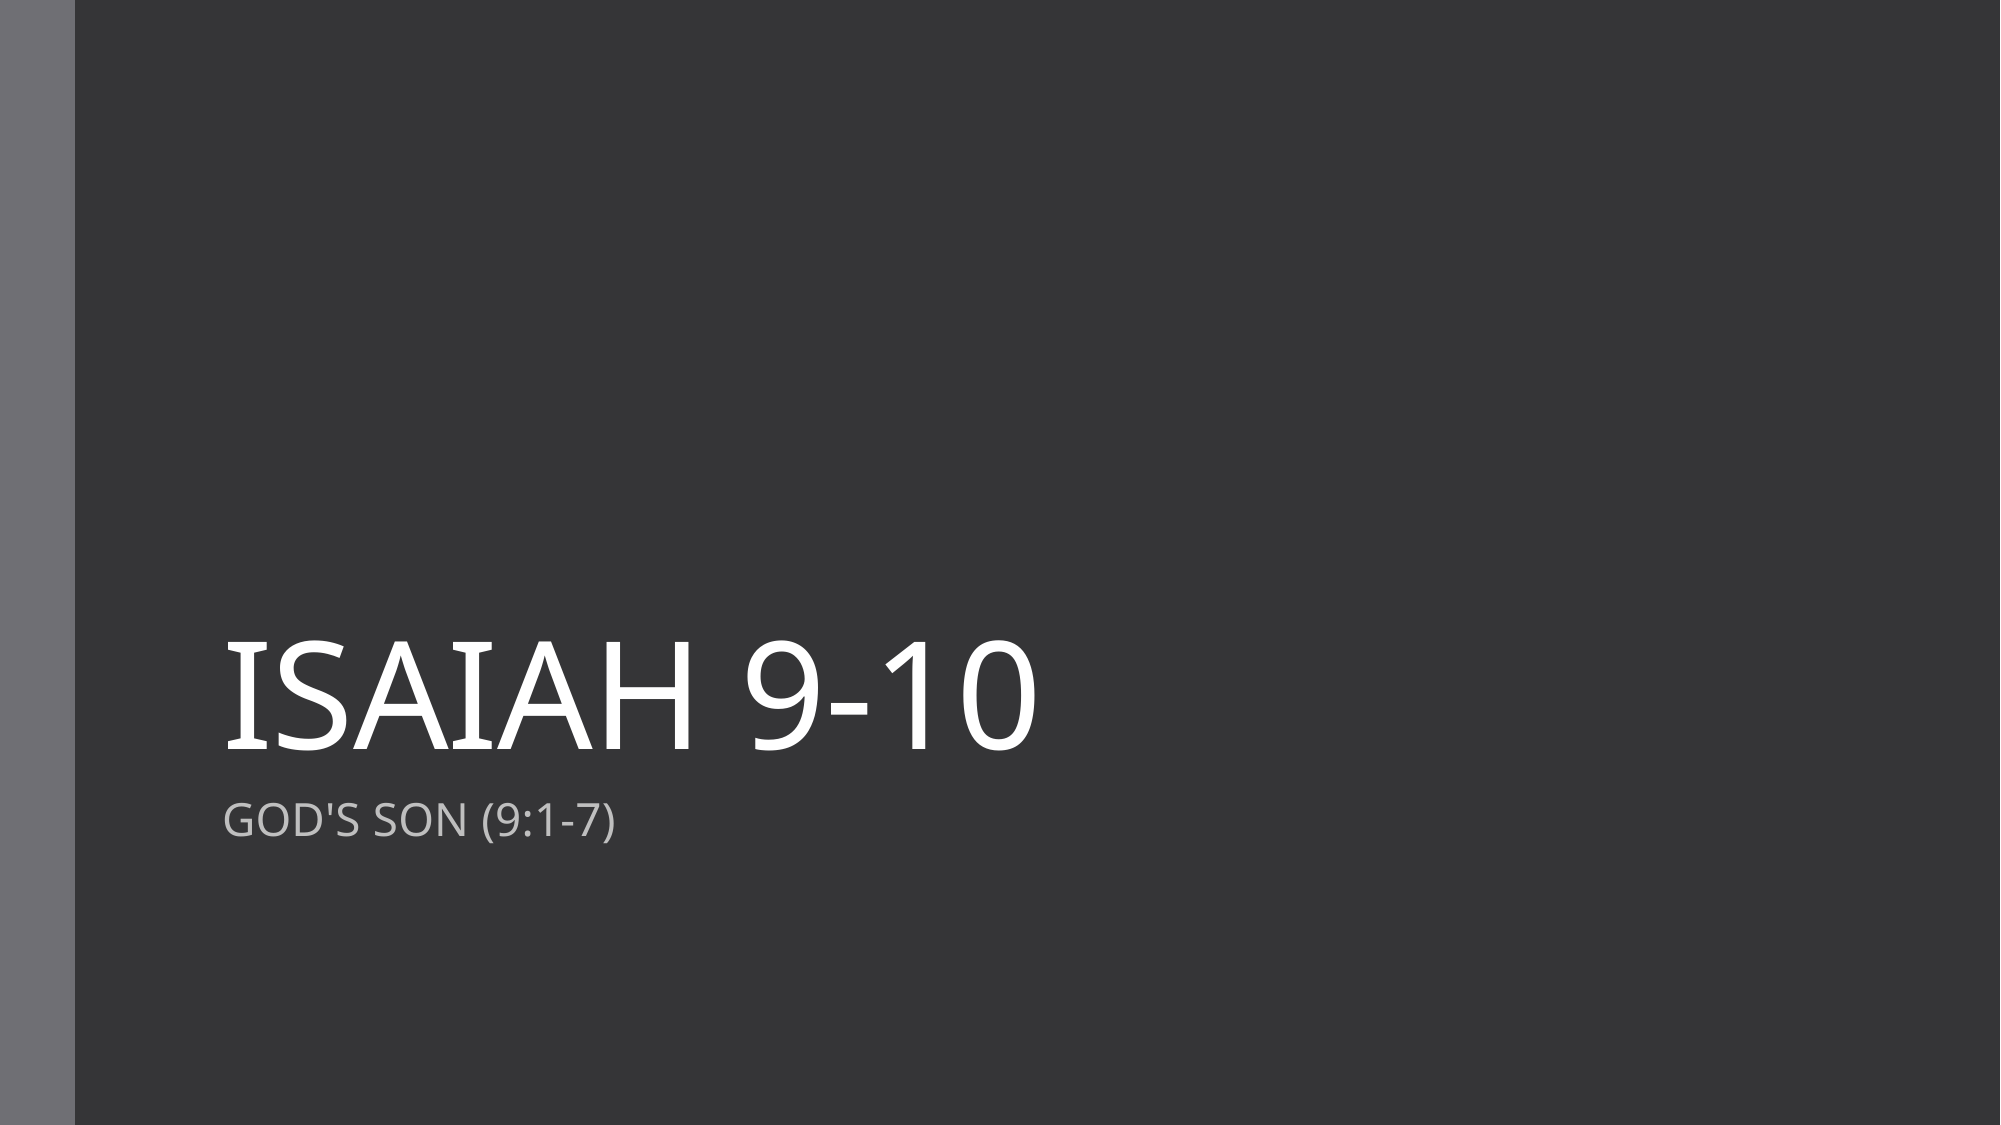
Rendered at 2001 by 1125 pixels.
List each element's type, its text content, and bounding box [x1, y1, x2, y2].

subtitle GOD'S SON (9:1-7) [206, 787, 1752, 1066]
title ISAIAH 9-10 [206, 124, 1752, 787]
